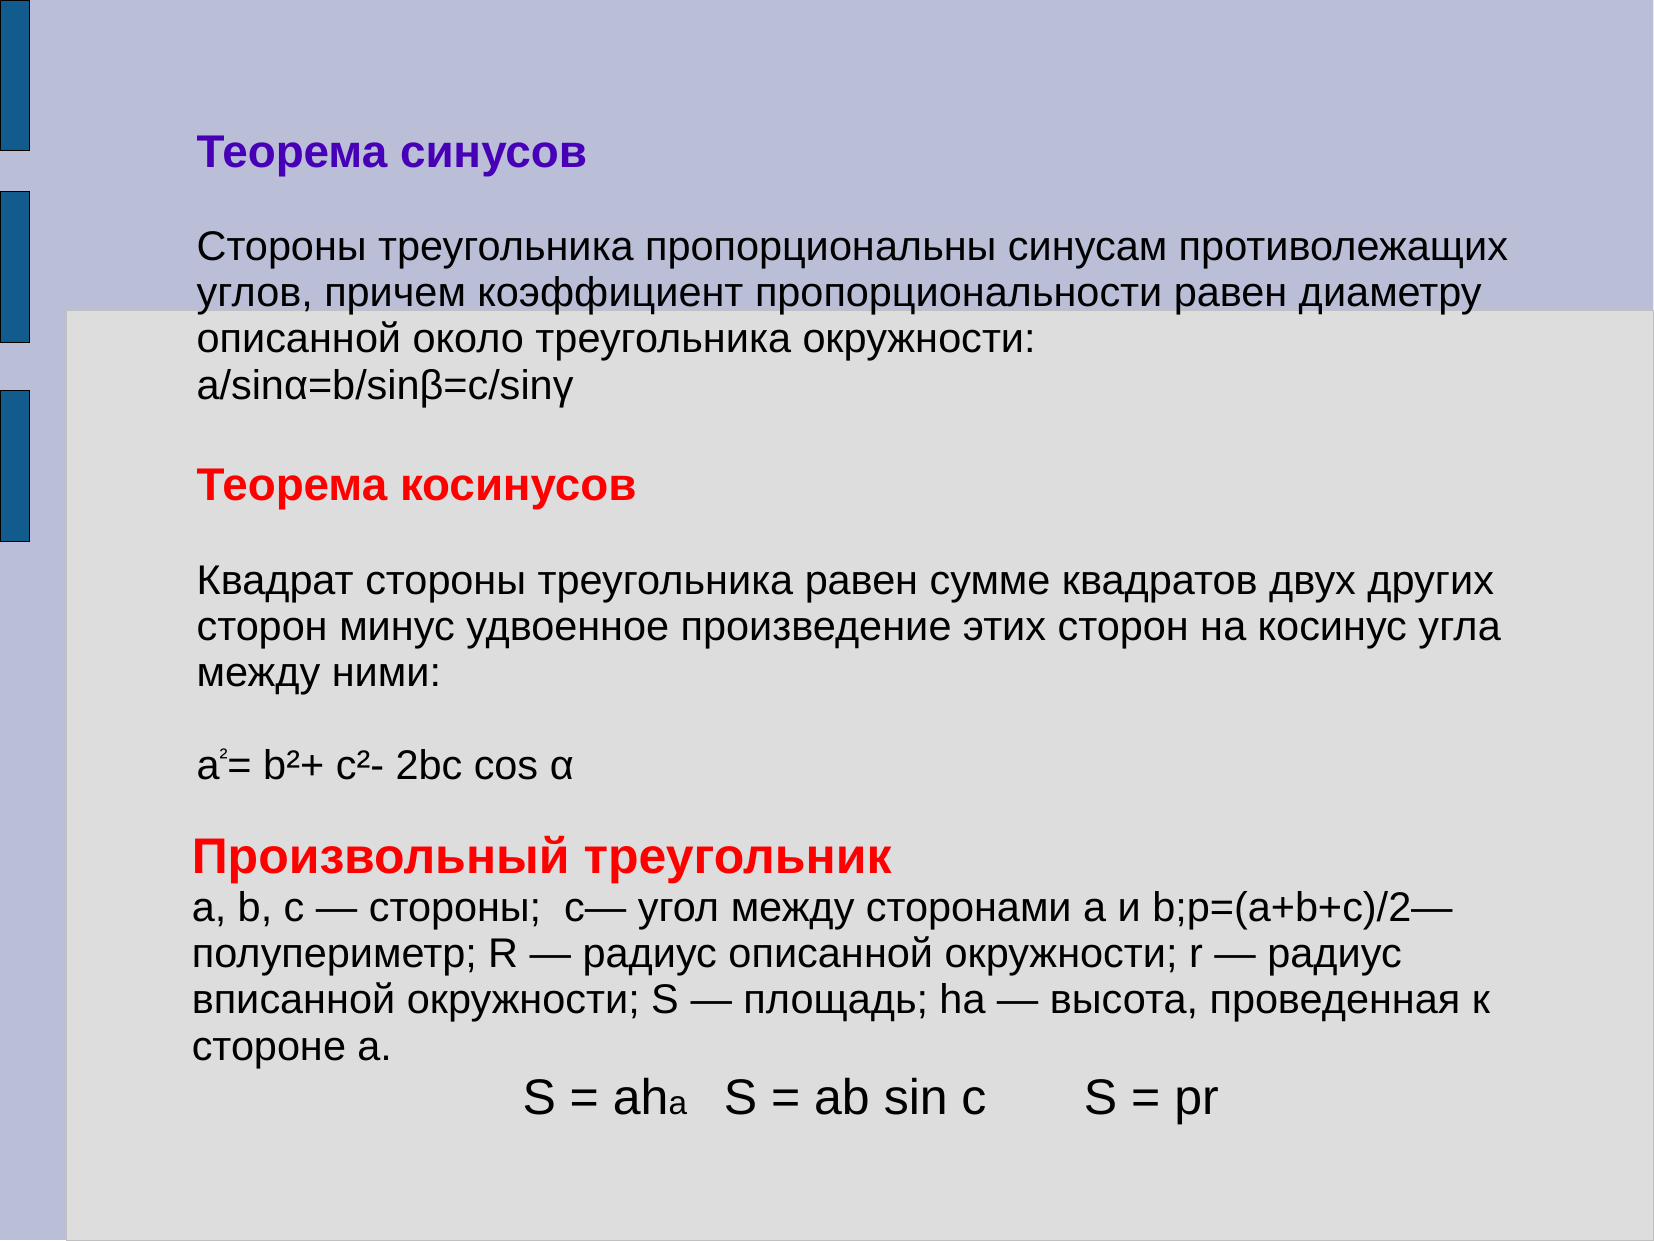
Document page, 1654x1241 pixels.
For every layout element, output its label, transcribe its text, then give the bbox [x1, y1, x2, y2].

text_box Теорема синусов Стороны треугольника пропорциональны синусам противолежащих углов, причем коэффициент пропорциональности равен диаметру описанной около треугольника окружности: a/sinα=b/sinβ=с/sinγ Теорема косинусов Квадрат стороны треугольника равен сумме квадратов двух других сторон минус удвоенное произведение этих сторон на косинус угла между ними: a²= b²+ c²- 2bc cos α [181, 118, 1565, 802]
text_box Произвольный треугольник a, b, c — стороны; с— угол между сторонами a и b;р=(a+b+с)/2— полупериметр; R — радиус описанной окружности; r — радиус вписанной окружности; S — площадь; ha — высота, проведенная к стороне a. S = ahа S = ab sin с S = pr [177, 820, 1565, 1135]
